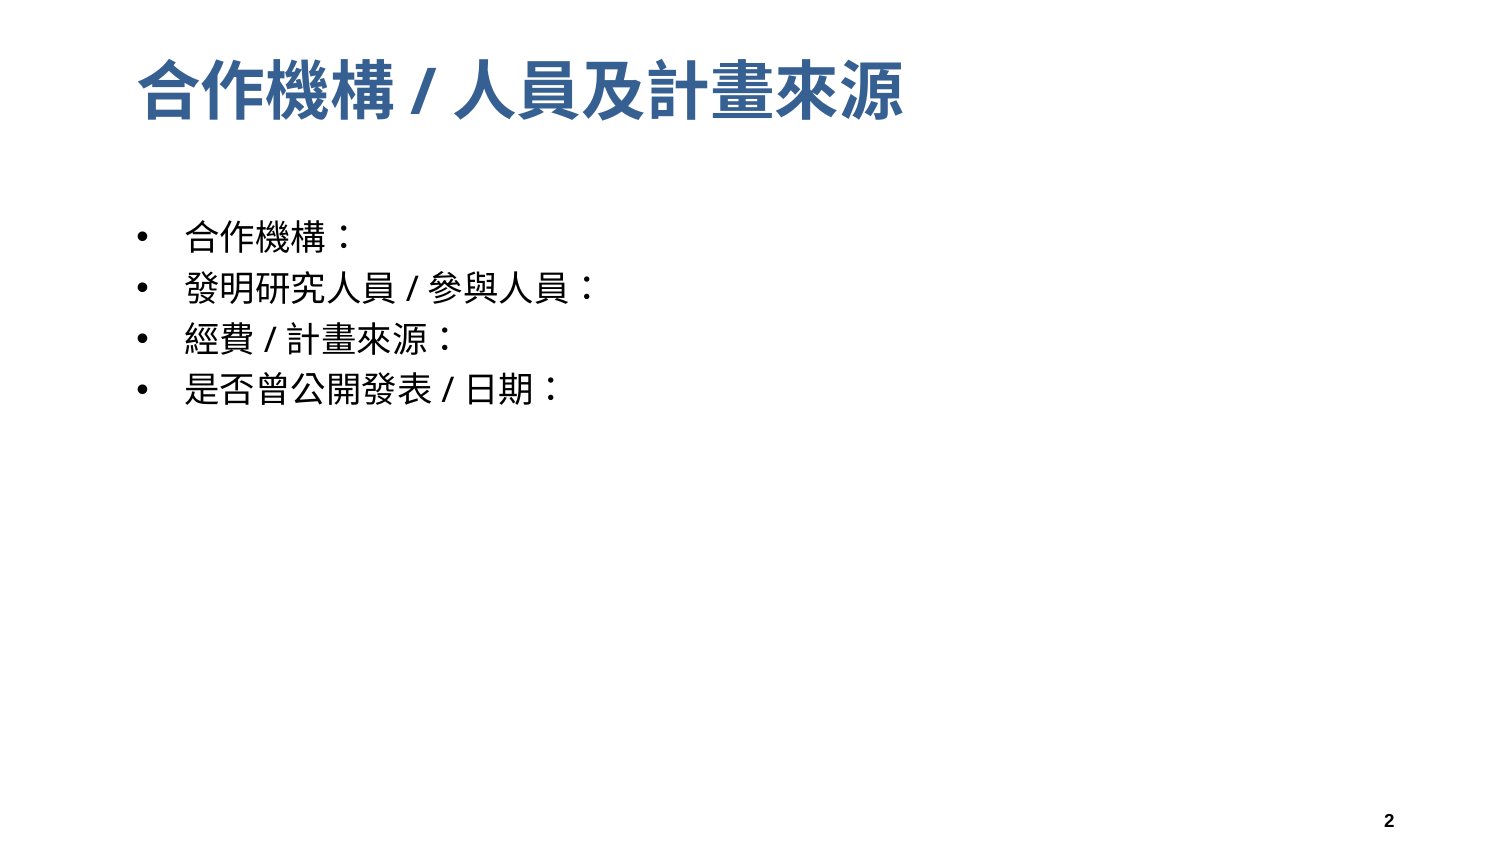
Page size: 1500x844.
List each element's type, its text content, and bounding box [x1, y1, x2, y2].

list 合作機構： 發明研究人員/參與人員： 經費/計畫來源： 是否曾公開發表/日期： [123, 208, 1383, 738]
title 合作機構/人員及計畫來源 [123, 43, 1383, 126]
